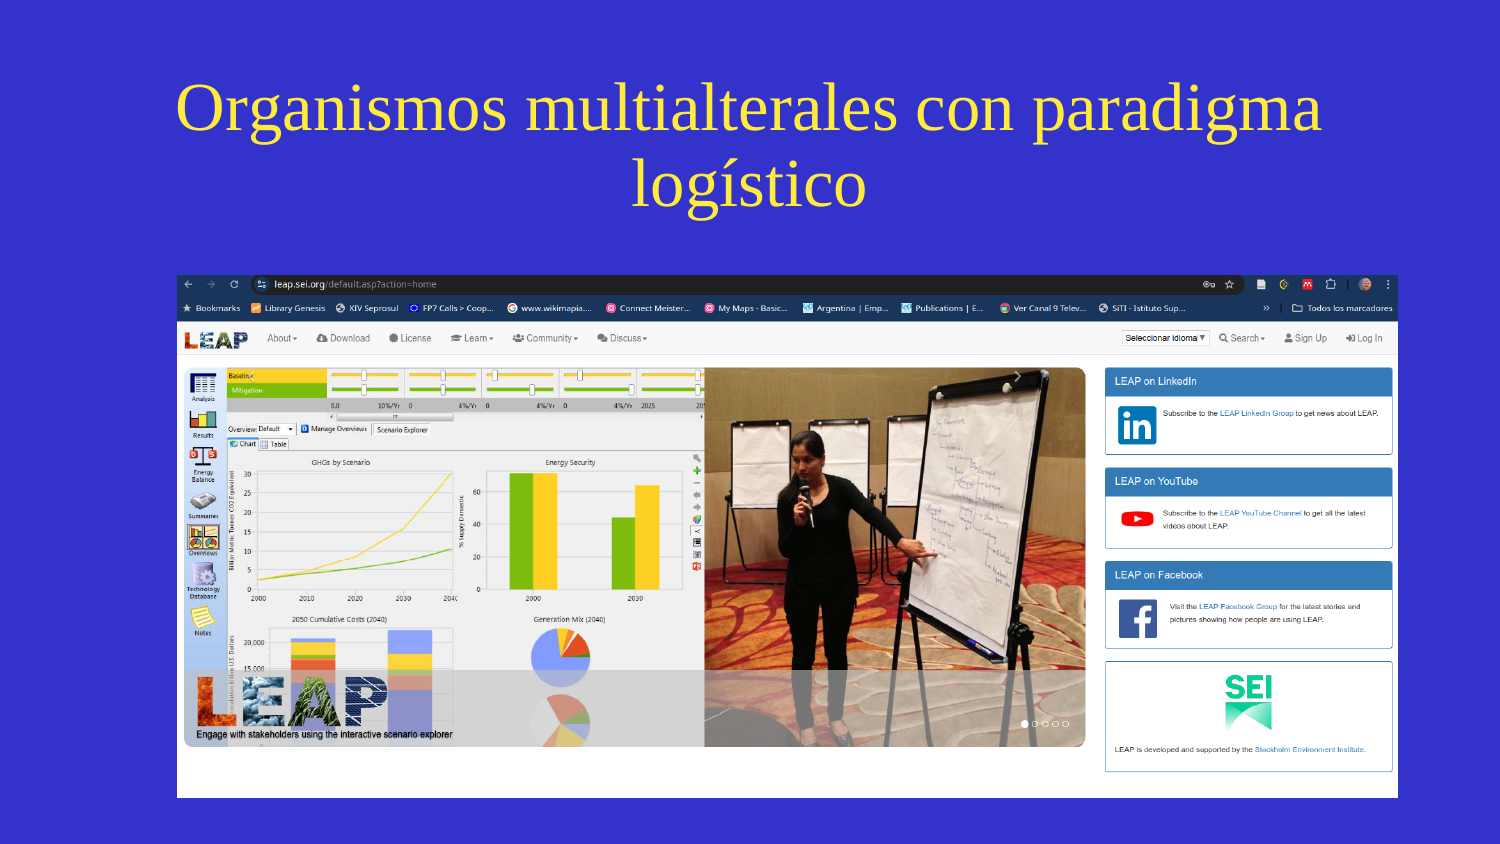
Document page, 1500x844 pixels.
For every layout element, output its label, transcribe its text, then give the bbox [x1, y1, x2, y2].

picture [177, 275, 1398, 798]
title Organismos multialterales con paradigma logístico [112, 61, 1388, 230]
